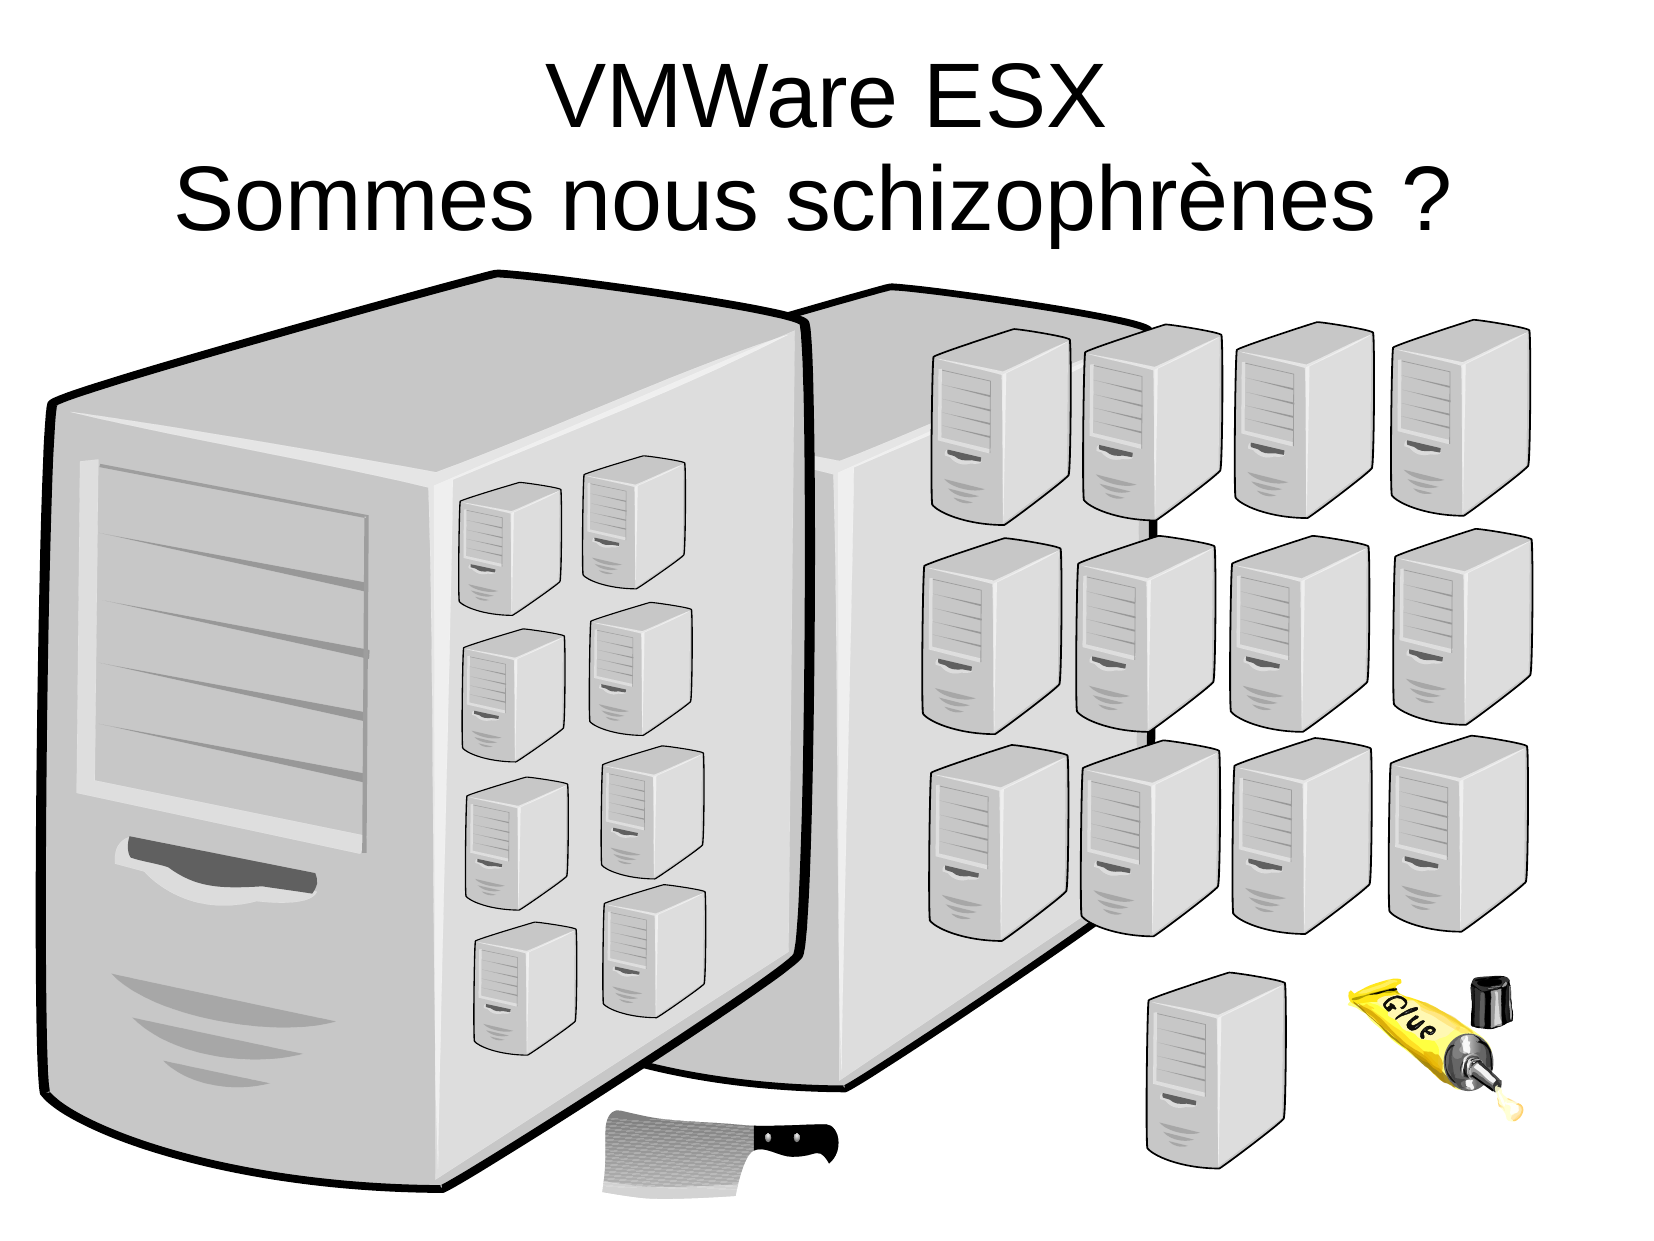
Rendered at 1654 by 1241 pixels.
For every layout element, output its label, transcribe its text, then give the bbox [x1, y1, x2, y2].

picture [1229, 535, 1371, 733]
title VMWare ESX Sommes nous schizophrènes ? [82, 43, 1571, 251]
picture [1347, 975, 1524, 1123]
picture [1231, 737, 1373, 935]
picture [1233, 321, 1375, 519]
picture [1390, 318, 1532, 517]
picture [1392, 528, 1534, 726]
picture [1387, 734, 1529, 933]
picture [35, 269, 1287, 1199]
